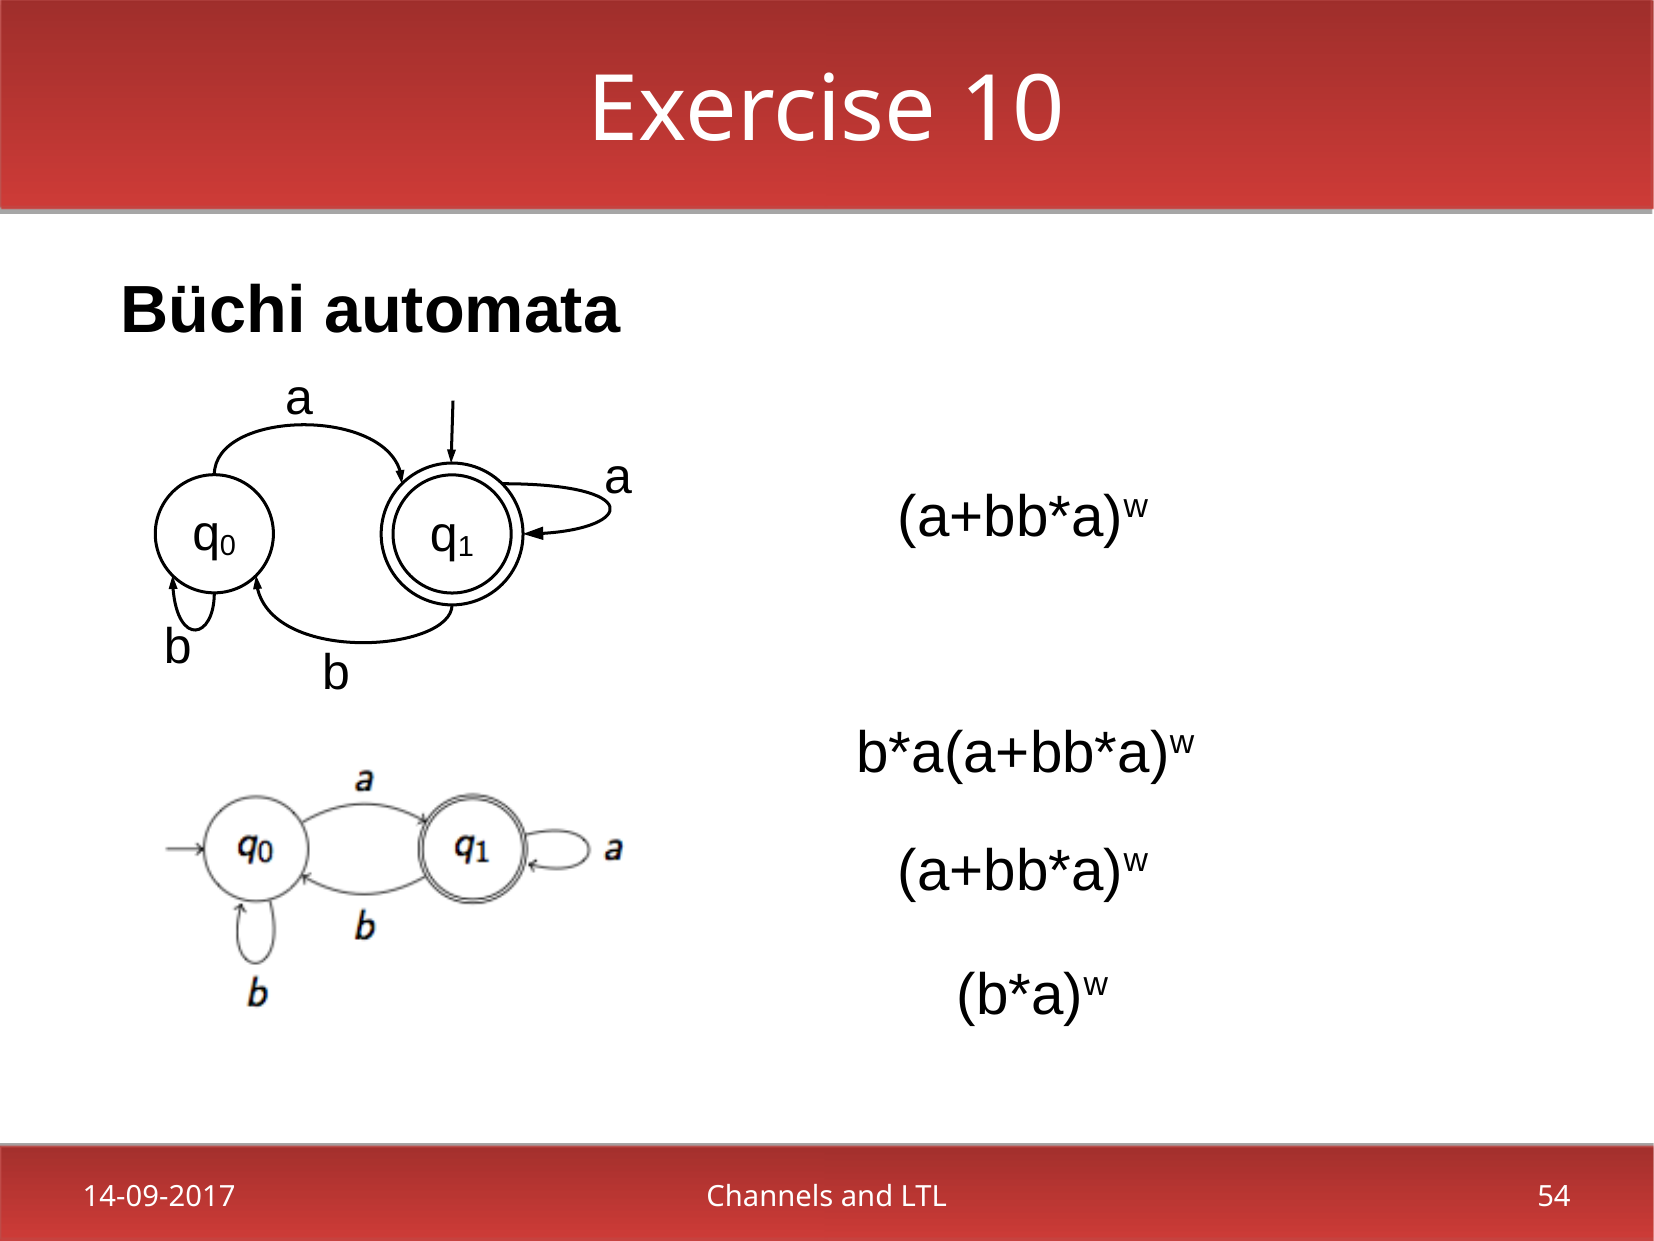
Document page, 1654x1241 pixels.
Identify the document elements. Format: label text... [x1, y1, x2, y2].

text_box (a+bb*a)w [881, 474, 1165, 558]
picture [143, 760, 650, 1034]
text_box b [147, 609, 208, 683]
text_box a [268, 360, 330, 434]
text_box a [587, 439, 649, 514]
text_box q1 [393, 474, 512, 594]
text_box b [305, 635, 367, 709]
text_box Büchi automata [105, 264, 637, 355]
text_box (a+bb*a)w [881, 829, 1165, 913]
text_box (b*a)w [940, 953, 1125, 1037]
picture [0, 1143, 1654, 1241]
text_box q0 [155, 474, 274, 593]
picture [0, 0, 1654, 214]
text_box b*a(a+bb*a)w [840, 711, 1211, 794]
title Exercise 10 [59, 31, 1595, 178]
